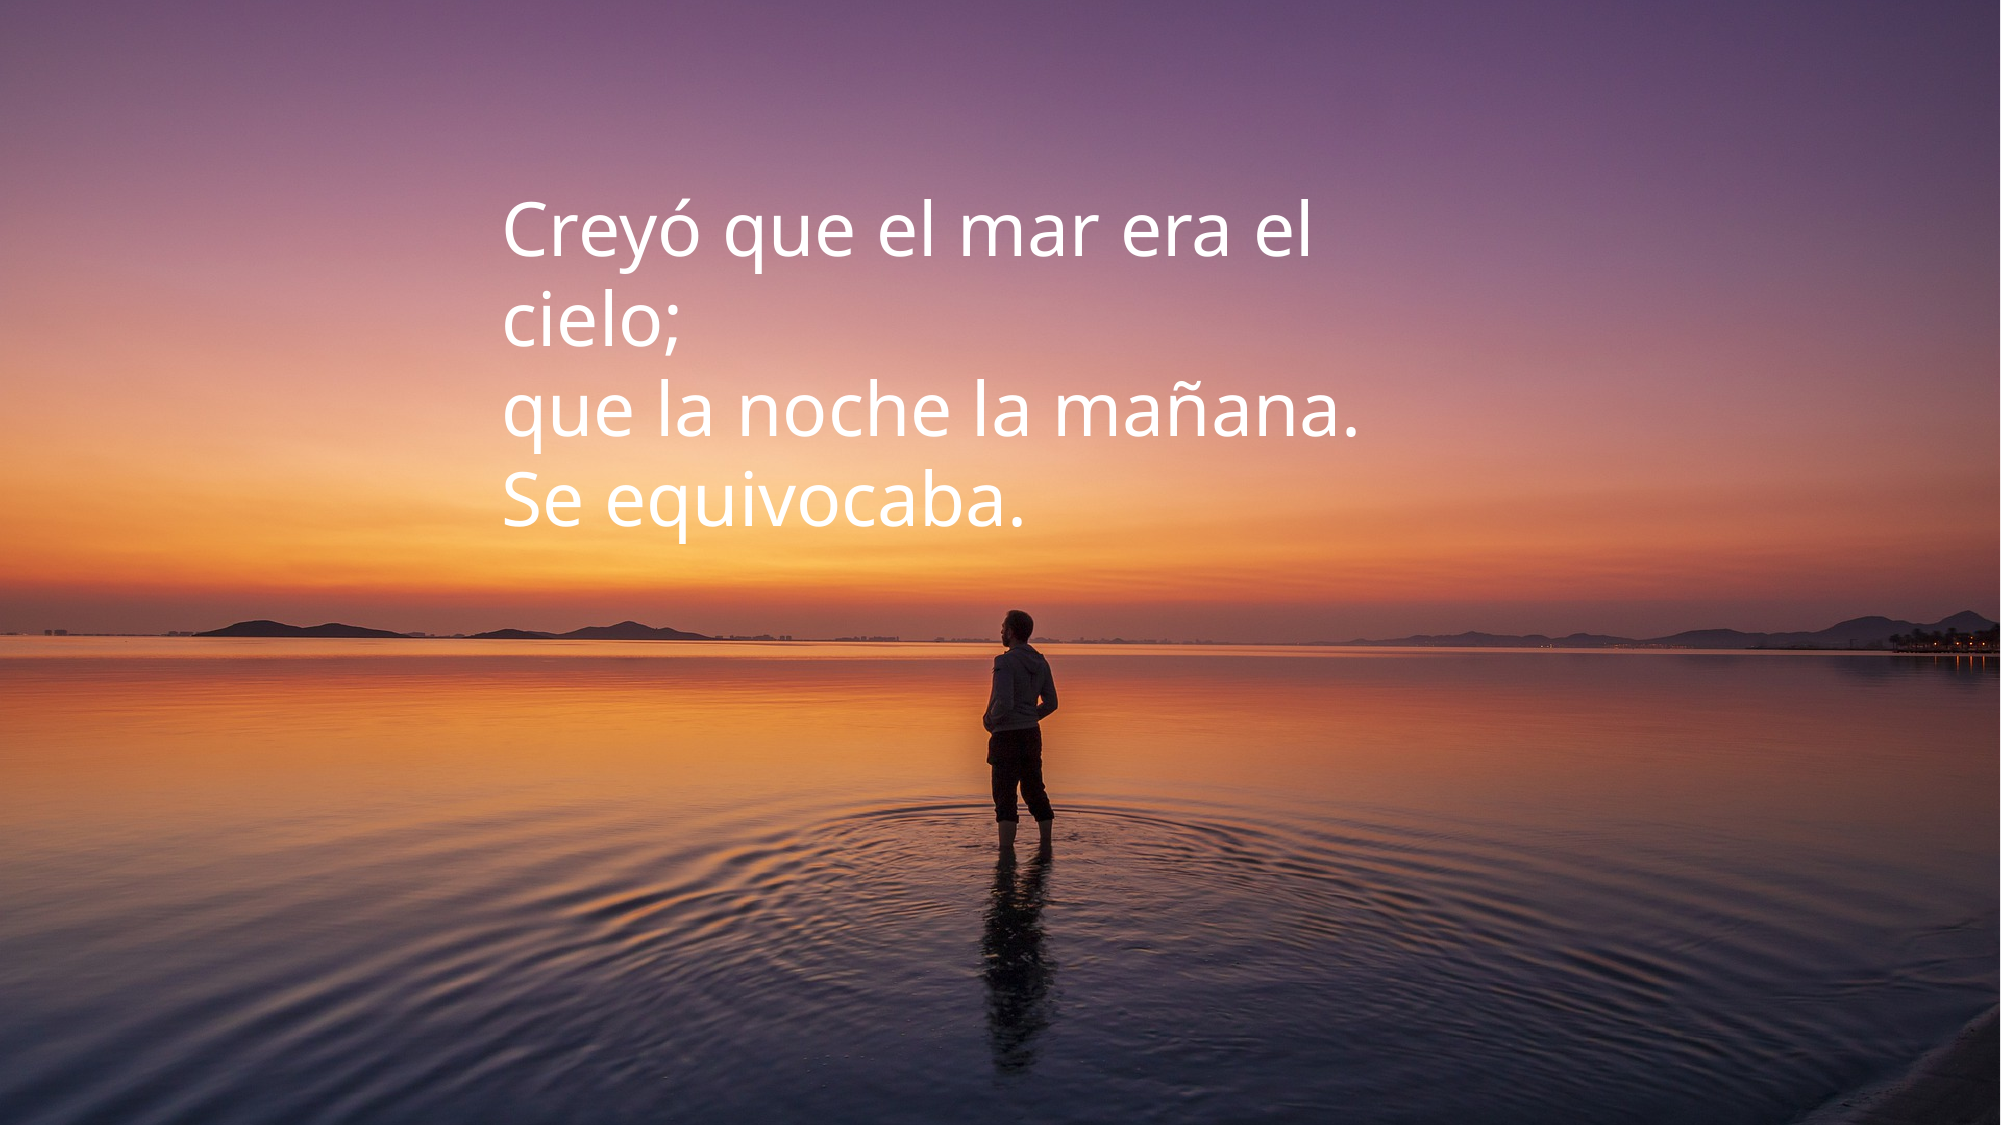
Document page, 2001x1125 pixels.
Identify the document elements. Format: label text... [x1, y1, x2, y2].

picture [0, 0, 2000, 1125]
text_box Creyó que el mar era el cielo; que la noche la mañana. Se equivocaba. [486, 173, 1514, 462]
